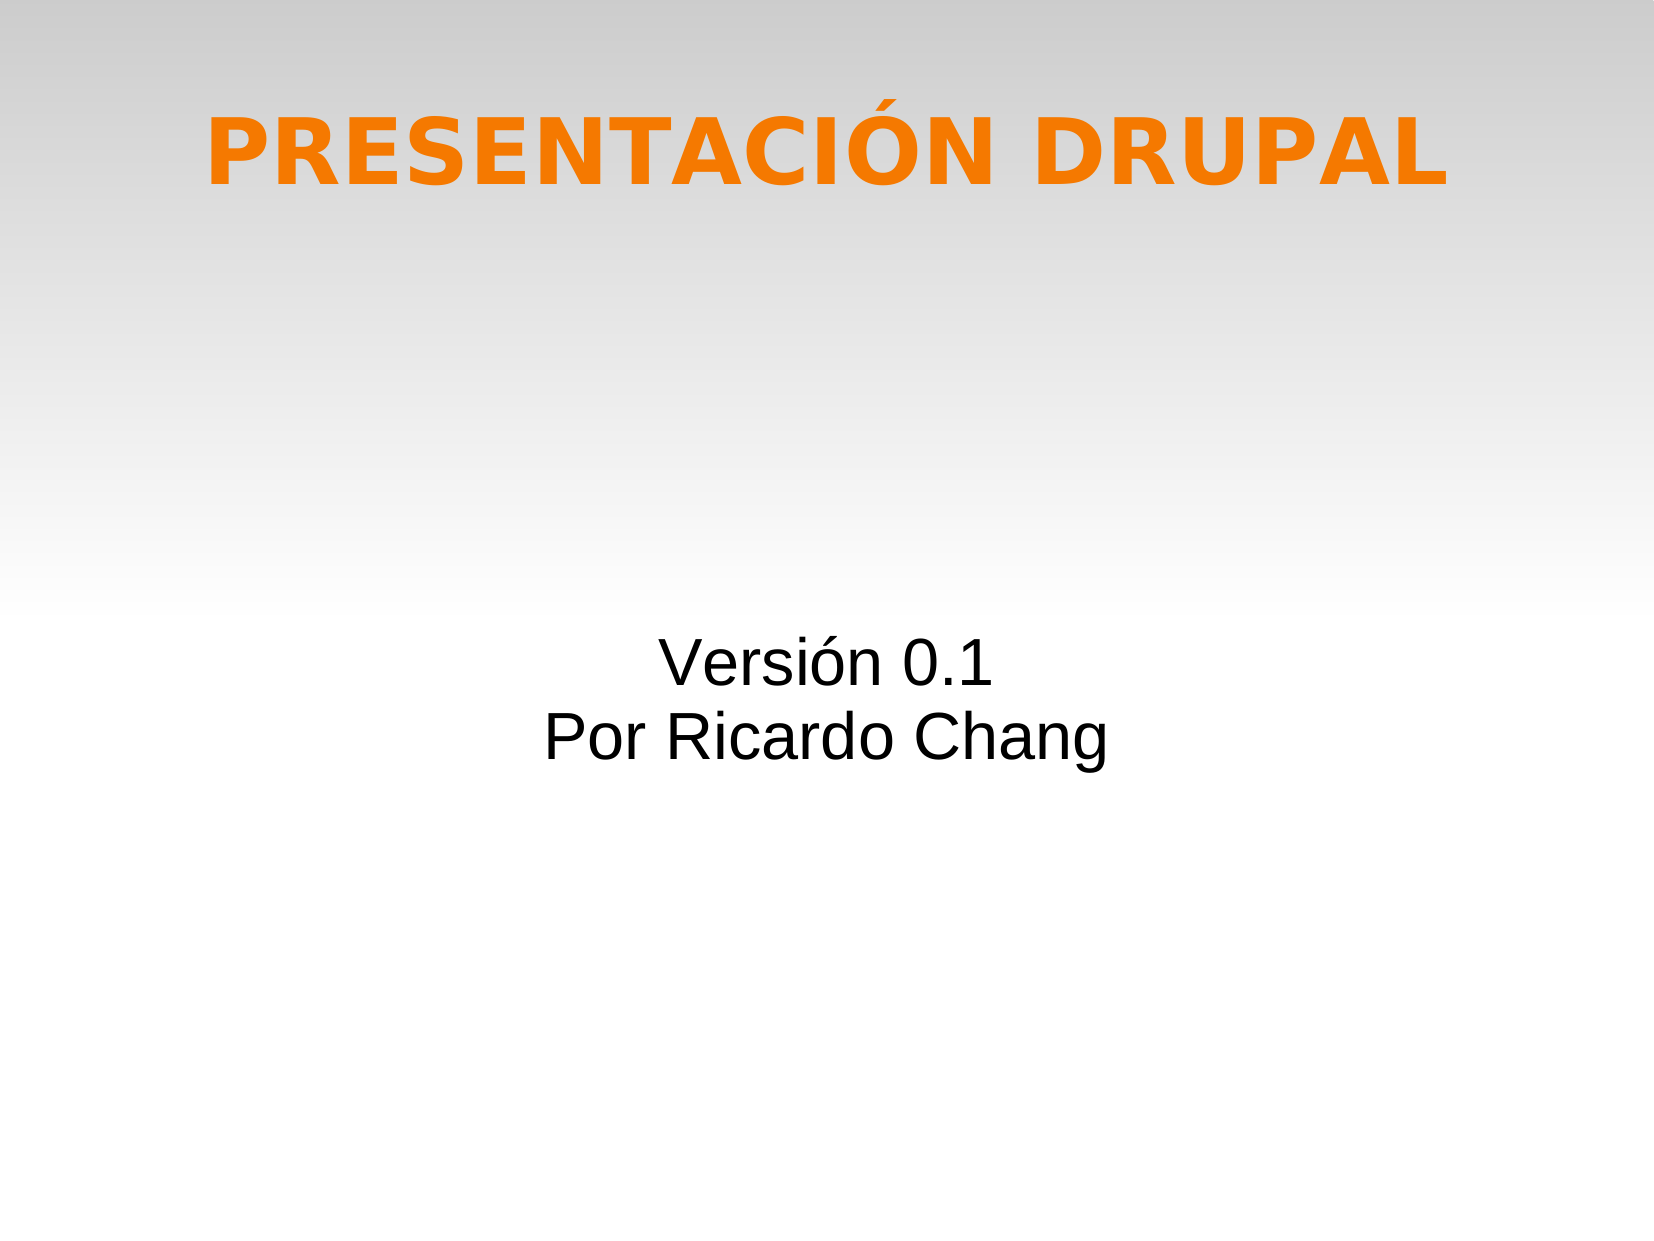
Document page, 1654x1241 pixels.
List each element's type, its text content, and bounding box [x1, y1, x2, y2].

subtitle Versión 0.1 Por Ricardo Chang [82, 297, 1571, 1102]
title PRESENTACIÓN DRUPAL [82, 49, 1571, 257]
